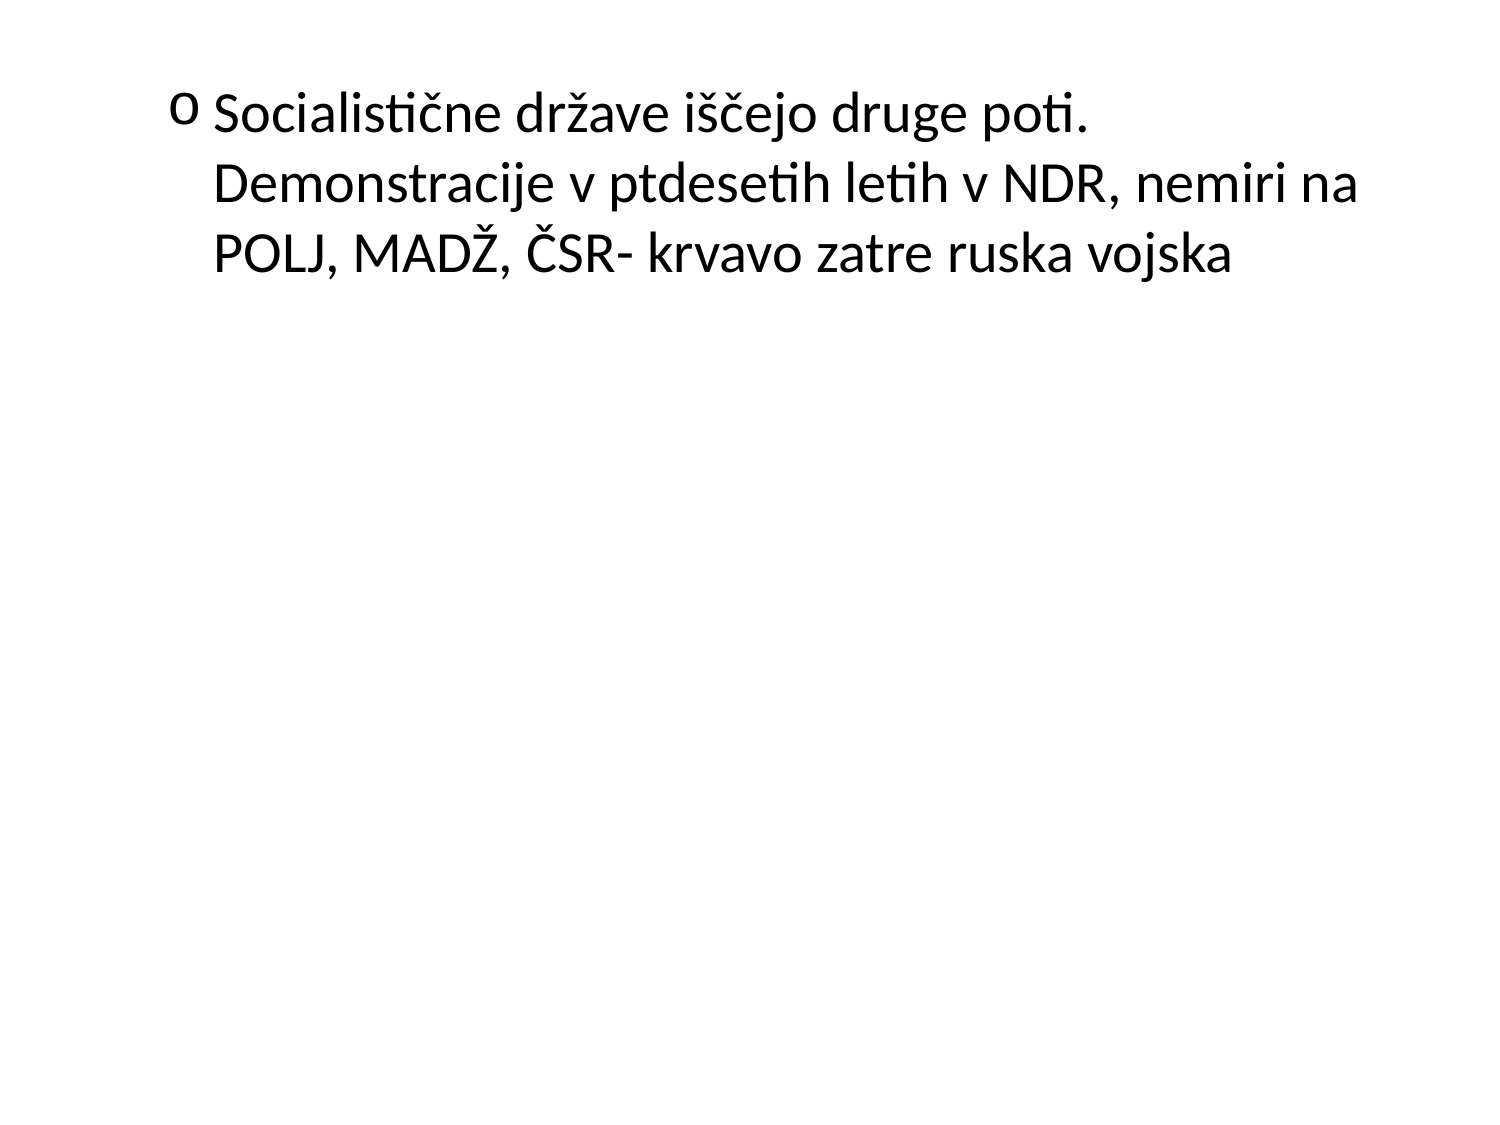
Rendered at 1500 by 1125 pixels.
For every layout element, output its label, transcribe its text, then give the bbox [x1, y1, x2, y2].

list Socialistične države iščejo druge poti. Demonstracije v ptdesetih letih v NDR, nemiri na POLJ, MADŽ, ČSR- krvavo zatre ruska vojska [76, 66, 1427, 809]
